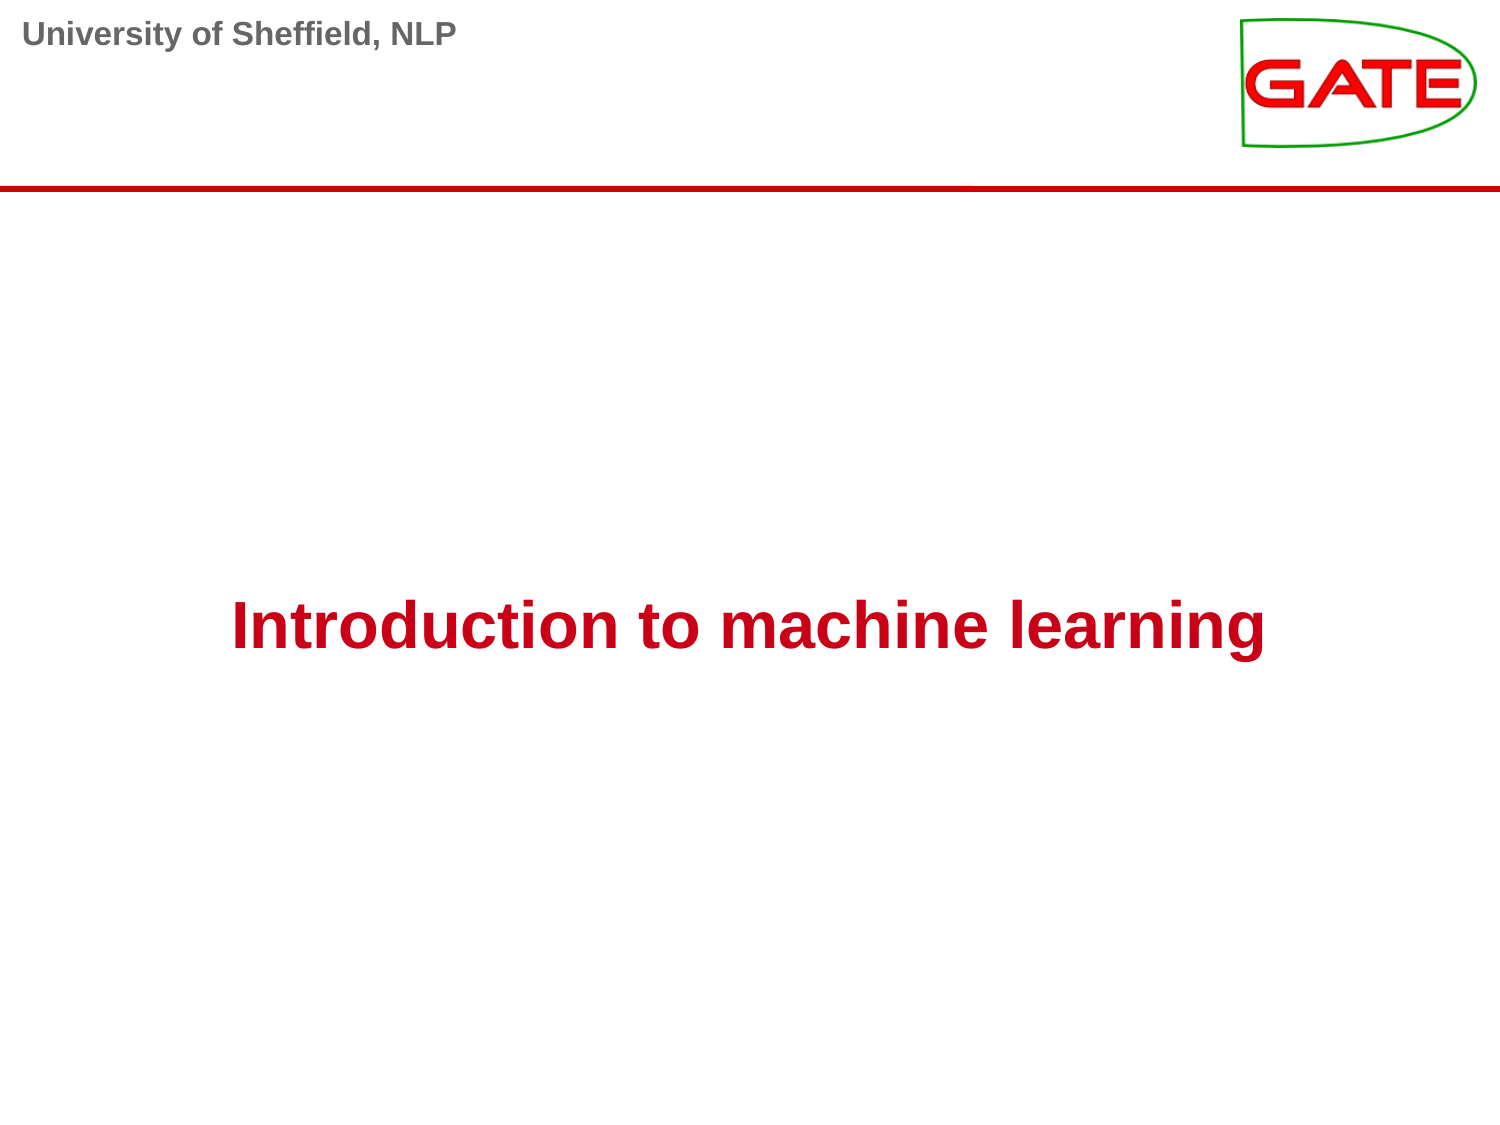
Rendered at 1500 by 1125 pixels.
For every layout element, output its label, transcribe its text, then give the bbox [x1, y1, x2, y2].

picture [1240, 18, 1477, 148]
subtitle Introduction to machine learning [0, 250, 1500, 1002]
